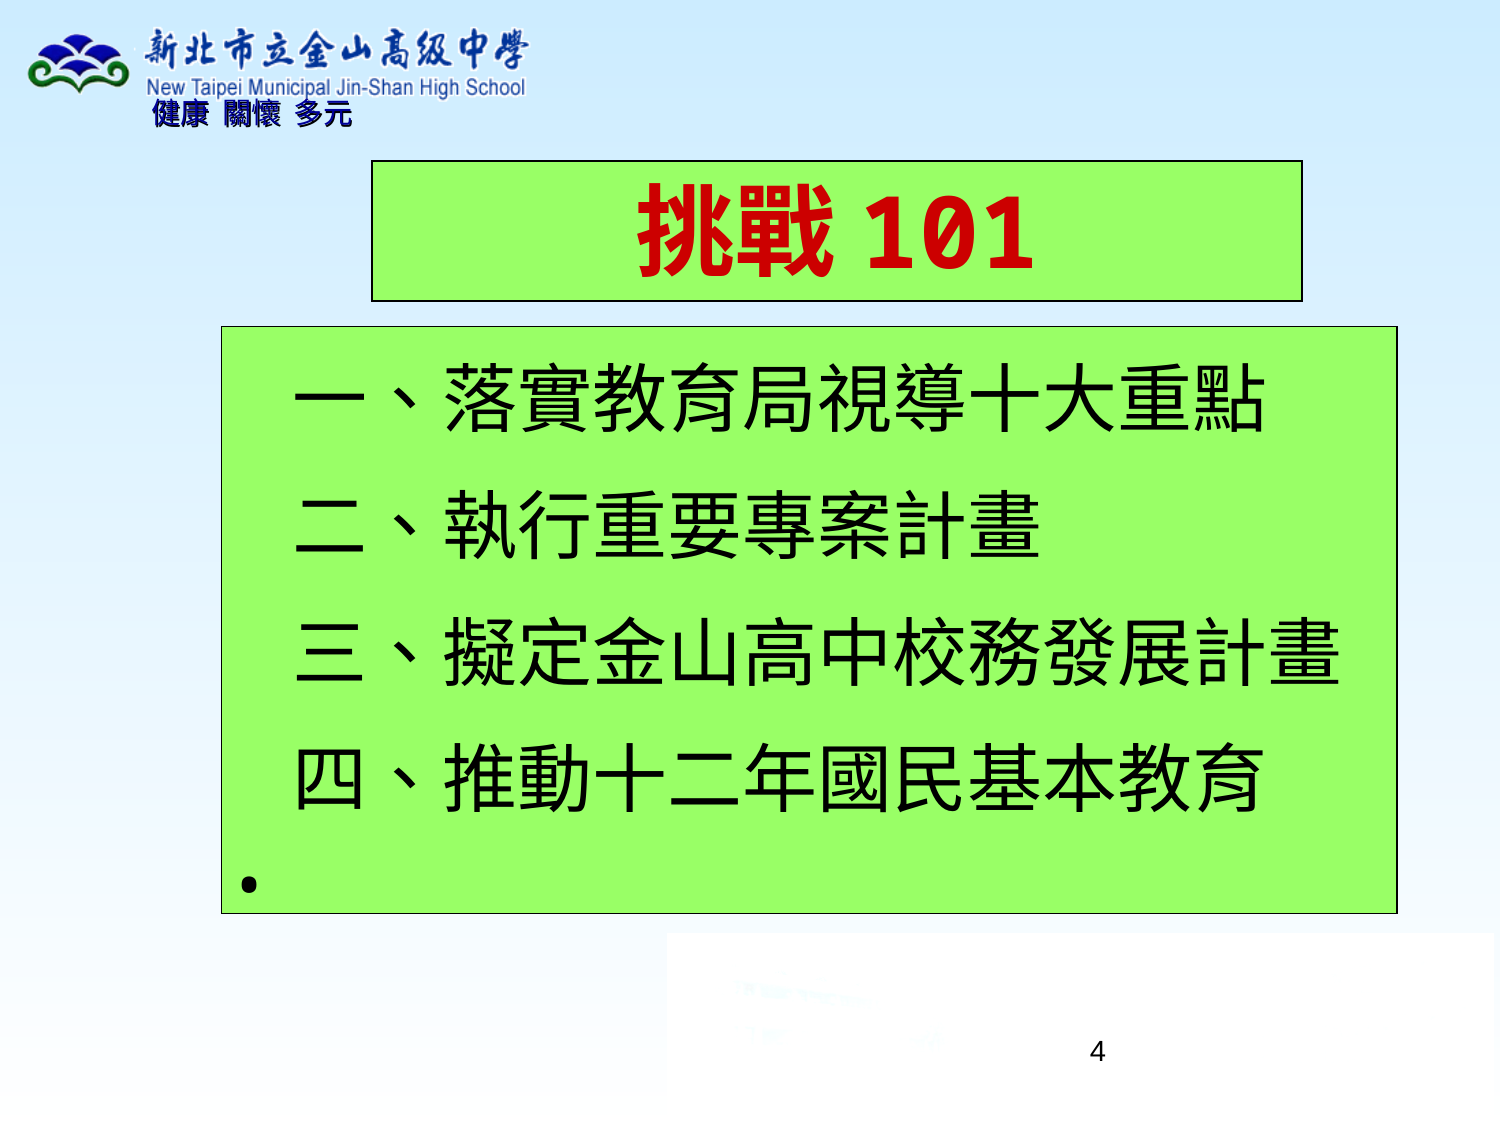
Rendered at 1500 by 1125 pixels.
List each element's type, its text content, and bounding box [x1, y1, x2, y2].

title 挑戰101 [372, 160, 1303, 302]
list 一、落實教育局視導十大重點 二、執行重要專案計畫 三、擬定金山高中校務發展計畫 四、推動十二年國民基本教育 [221, 326, 1398, 914]
text_box [1074, 1024, 1426, 1103]
